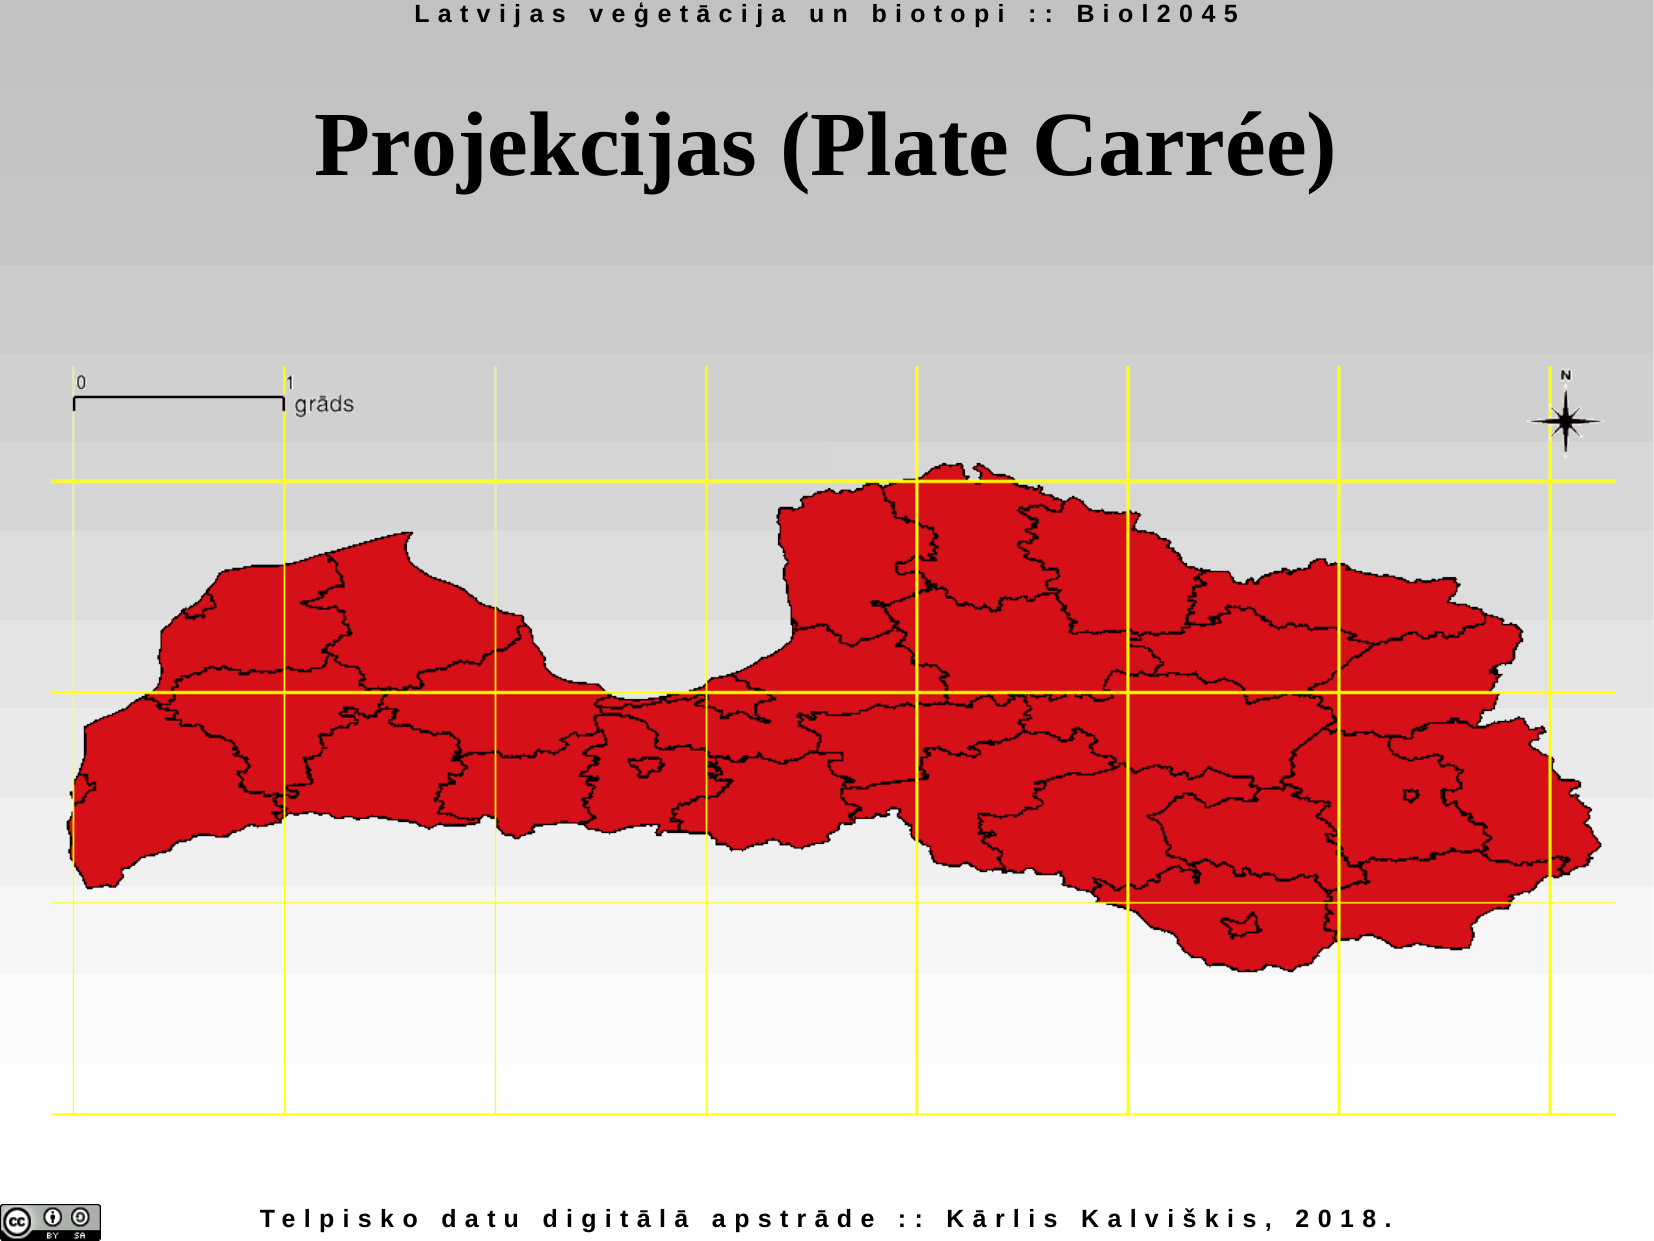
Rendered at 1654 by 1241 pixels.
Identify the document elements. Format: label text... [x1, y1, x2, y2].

picture [0, 287, 1654, 1241]
title Projekcijas (Plate Carrée) [0, 1, 1654, 287]
